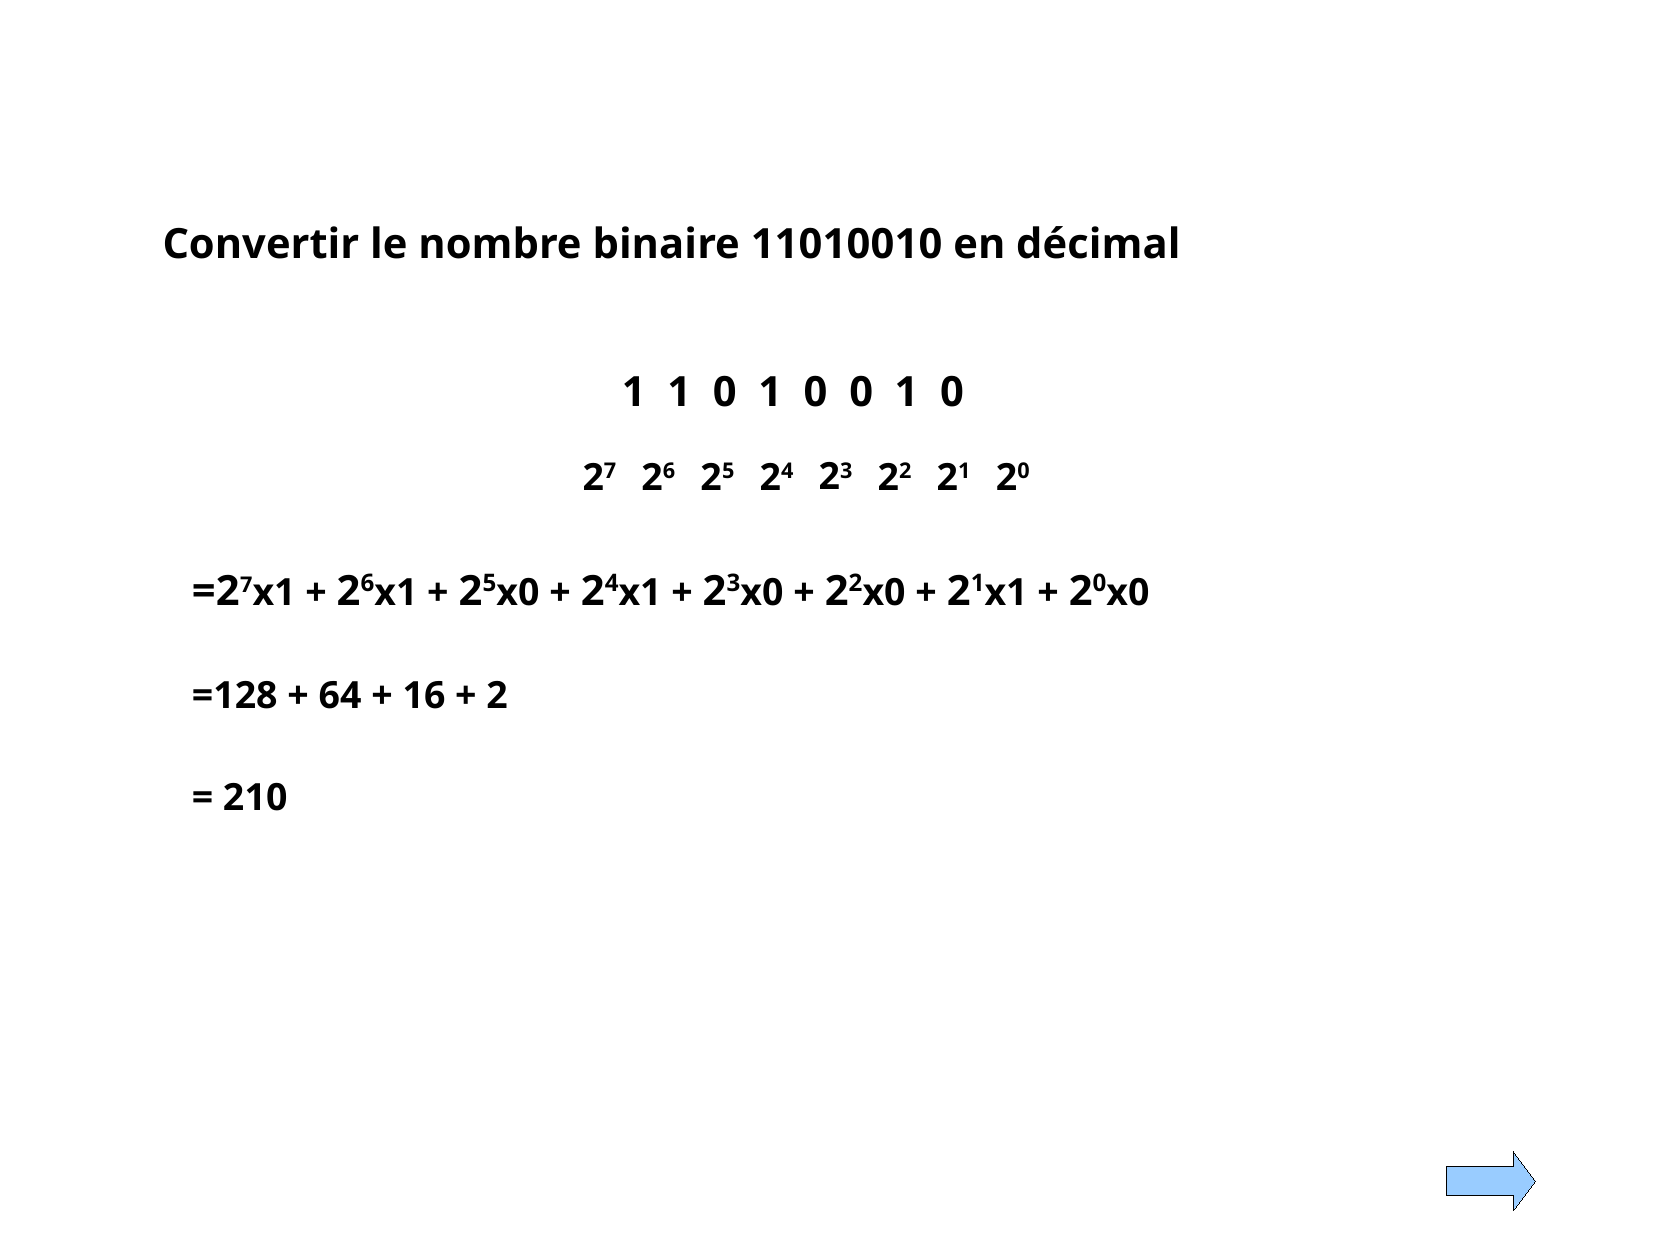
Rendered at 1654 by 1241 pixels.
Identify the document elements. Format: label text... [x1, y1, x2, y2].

text_box Convertir le nombre binaire 11010010 en décimal [147, 206, 1595, 323]
text_box =27x1 + 26x1 + 25x0 + 24x1 + 23x0 + 22x0 + 21x1 + 20x0 =128 + 64 + 16 + 2 = 210 [177, 552, 1438, 800]
text_box 26 [657, 442, 716, 503]
text_box [1446, 1151, 1536, 1211]
text_box 24 [744, 442, 834, 532]
text_box 25 [716, 442, 775, 503]
text_box 21 [952, 442, 1011, 503]
text_box 20 [981, 442, 1070, 532]
text_box 23 [803, 442, 893, 503]
text_box 27 [567, 442, 657, 503]
text_box 1 1 0 1 0 0 1 0 [383, 354, 1182, 420]
text_box 22 [893, 442, 952, 503]
